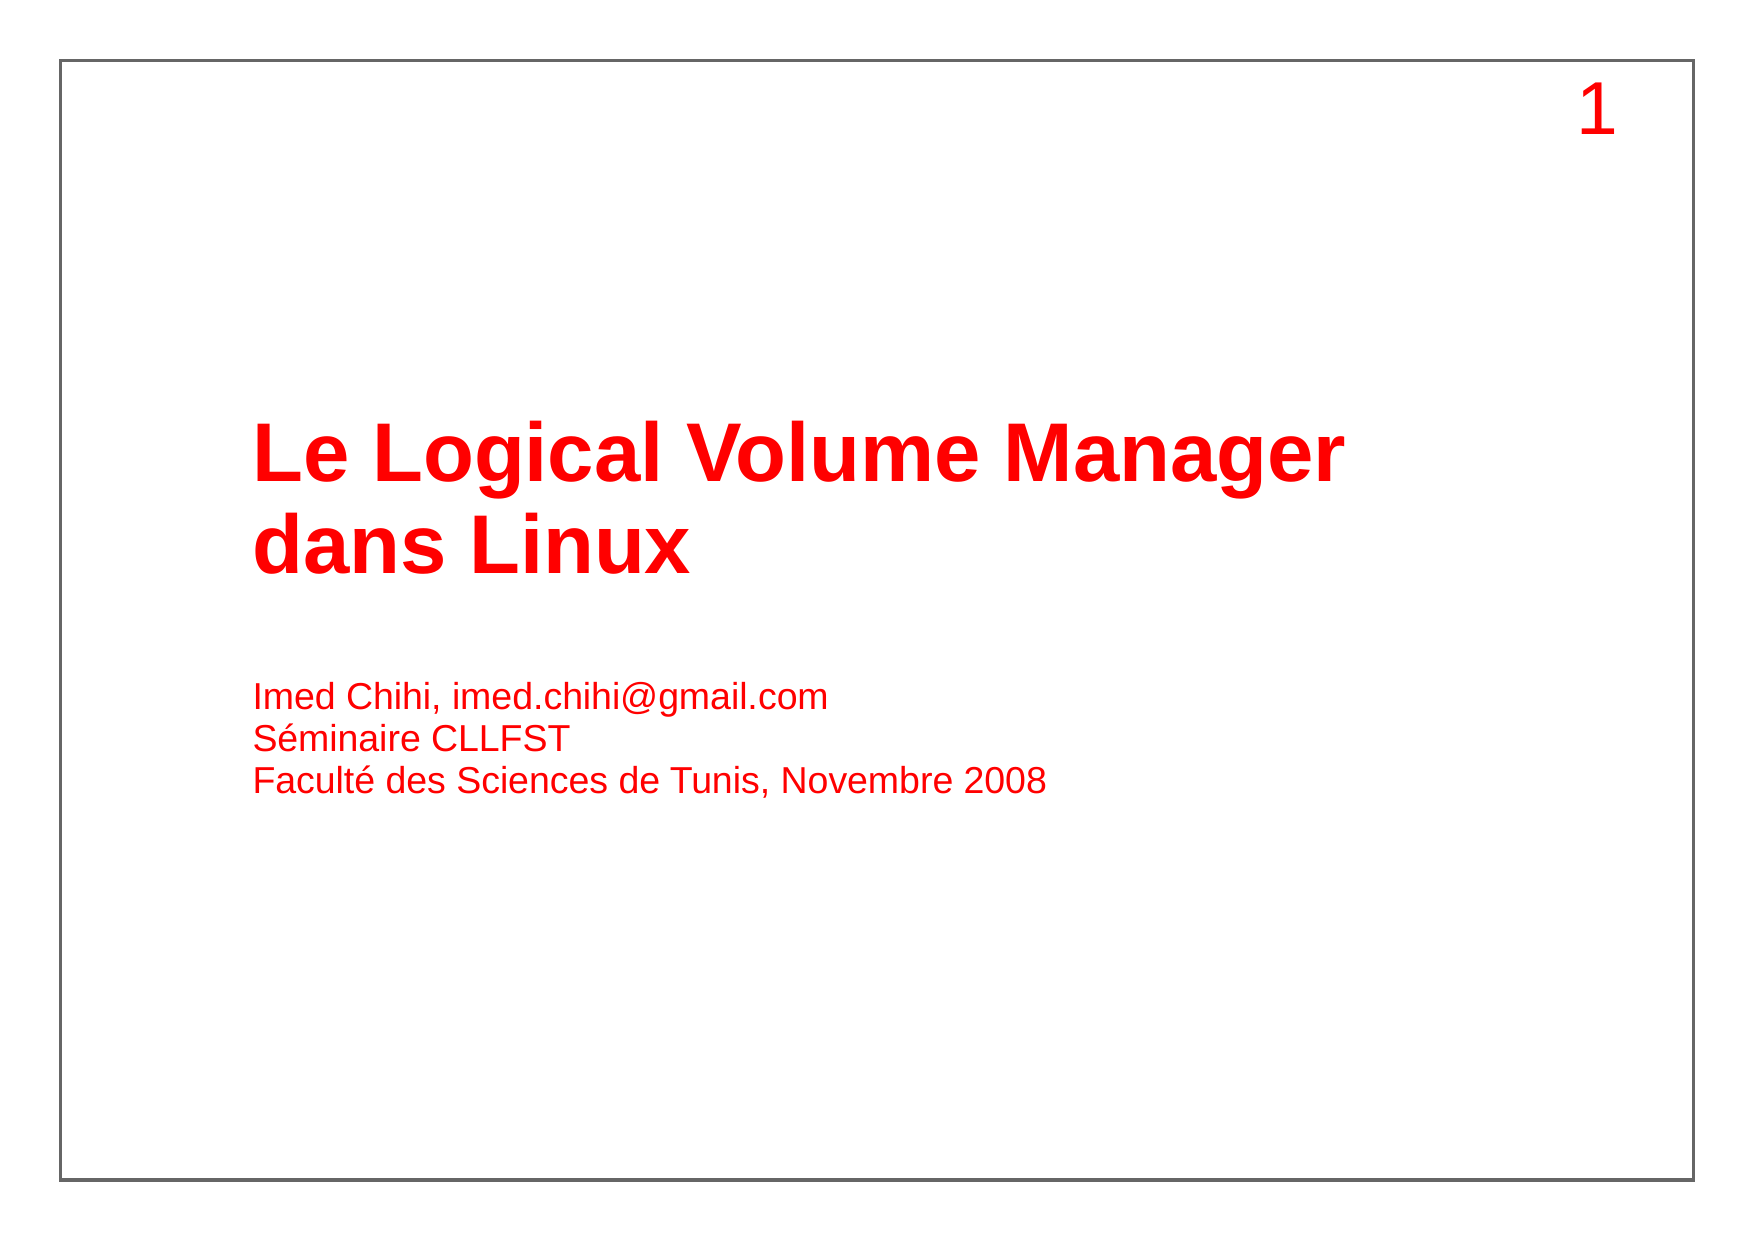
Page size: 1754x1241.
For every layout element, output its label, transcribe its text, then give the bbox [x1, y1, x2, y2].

text_box Le Logical Volume Manager dans Linux Imed Chihi, imed.chihi@gmail.com Séminaire CLLFST Faculté des Sciences de Tunis, Novembre 2008 [237, 398, 1364, 813]
